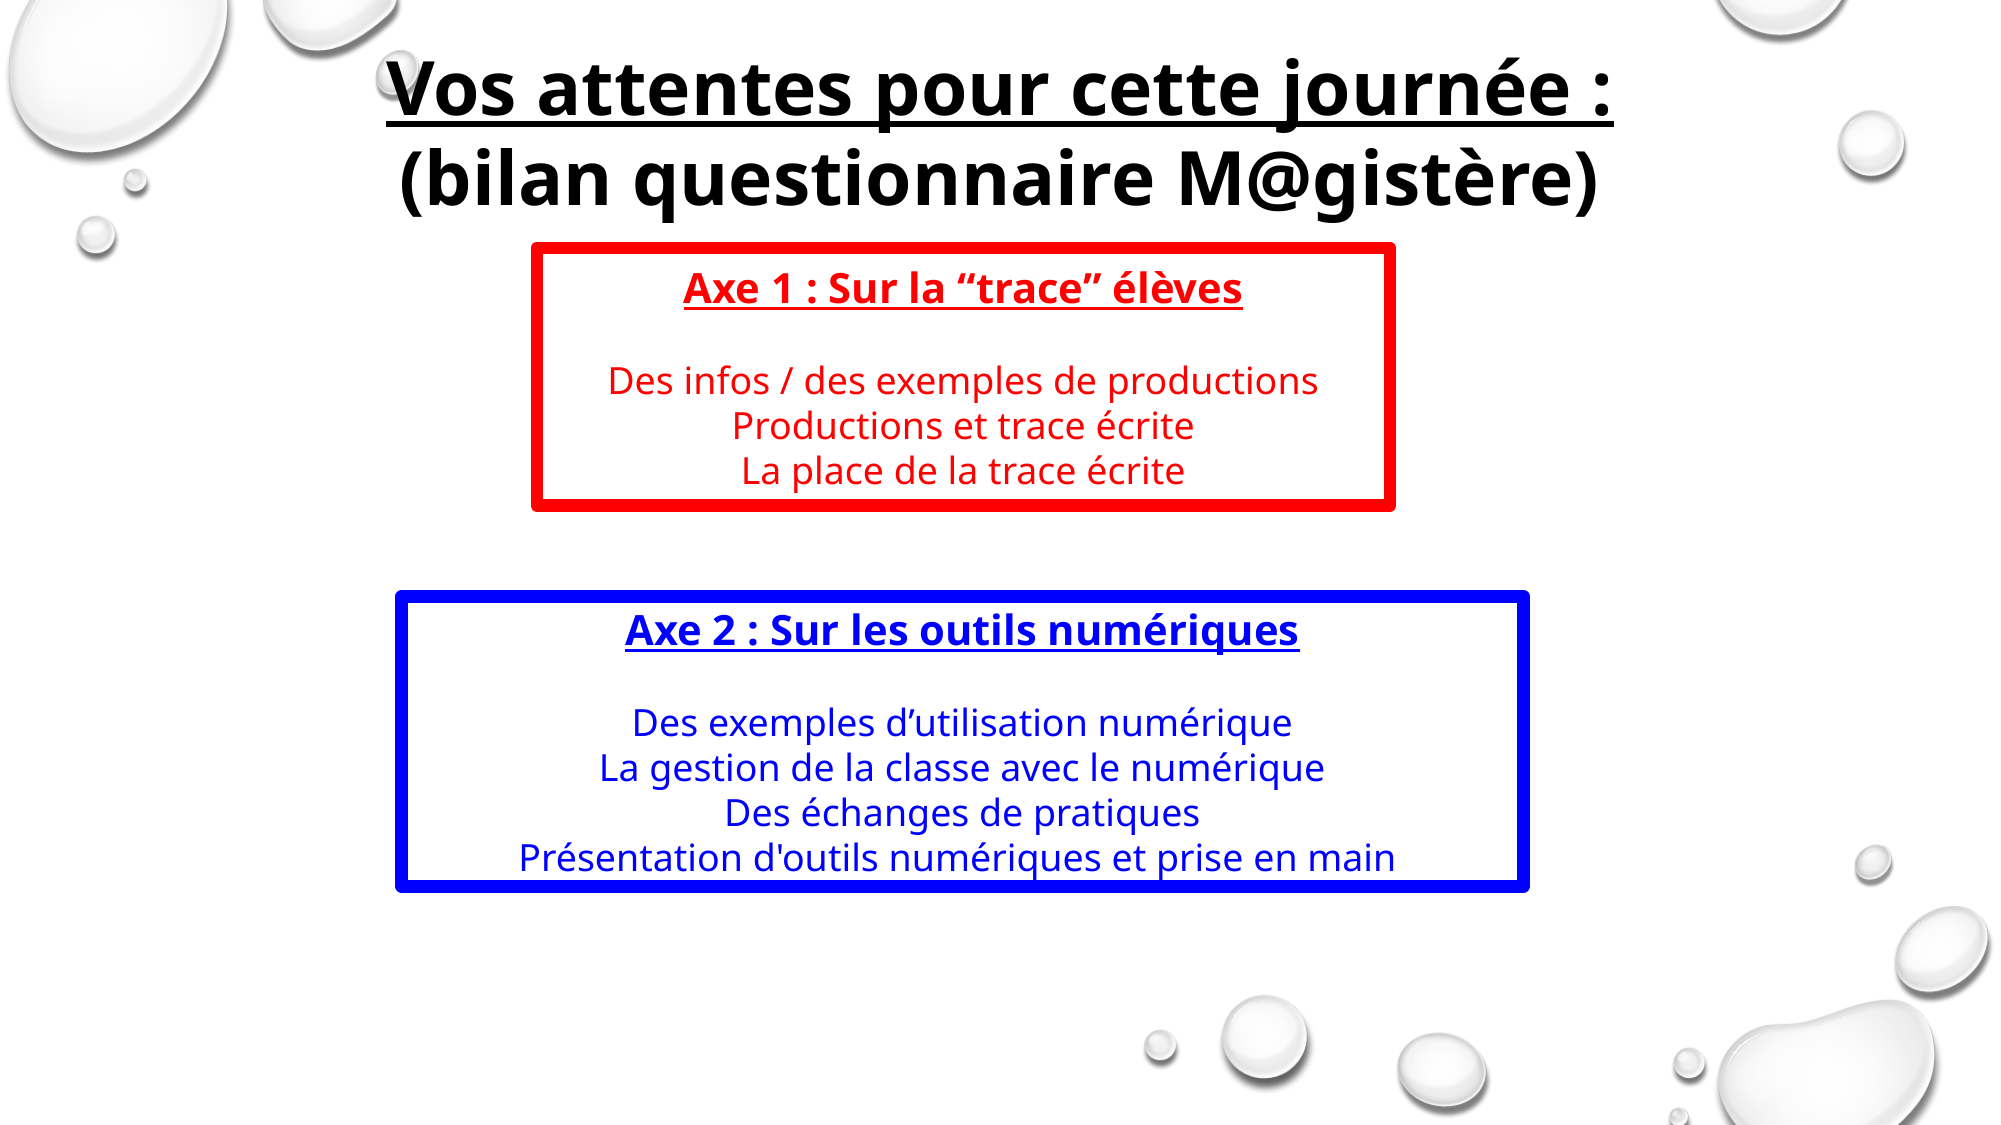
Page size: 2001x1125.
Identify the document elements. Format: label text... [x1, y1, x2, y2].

picture [0, 0, 2000, 1125]
text_box Axe 1 : Sur la “trace” élèves Des infos / des exemples de productions Productions et trace écrite La place de la trace écrite [536, 248, 1391, 506]
text_box Vos attentes pour cette journée : (bilan questionnaire M@gistère) [150, 0, 1850, 262]
text_box Axe 2 : Sur les outils numériques Des exemples d’utilisation numérique La gestion de la classe avec le numérique Des échanges de pratiques Présentation d'outils numériques et prise en main [401, 596, 1524, 887]
